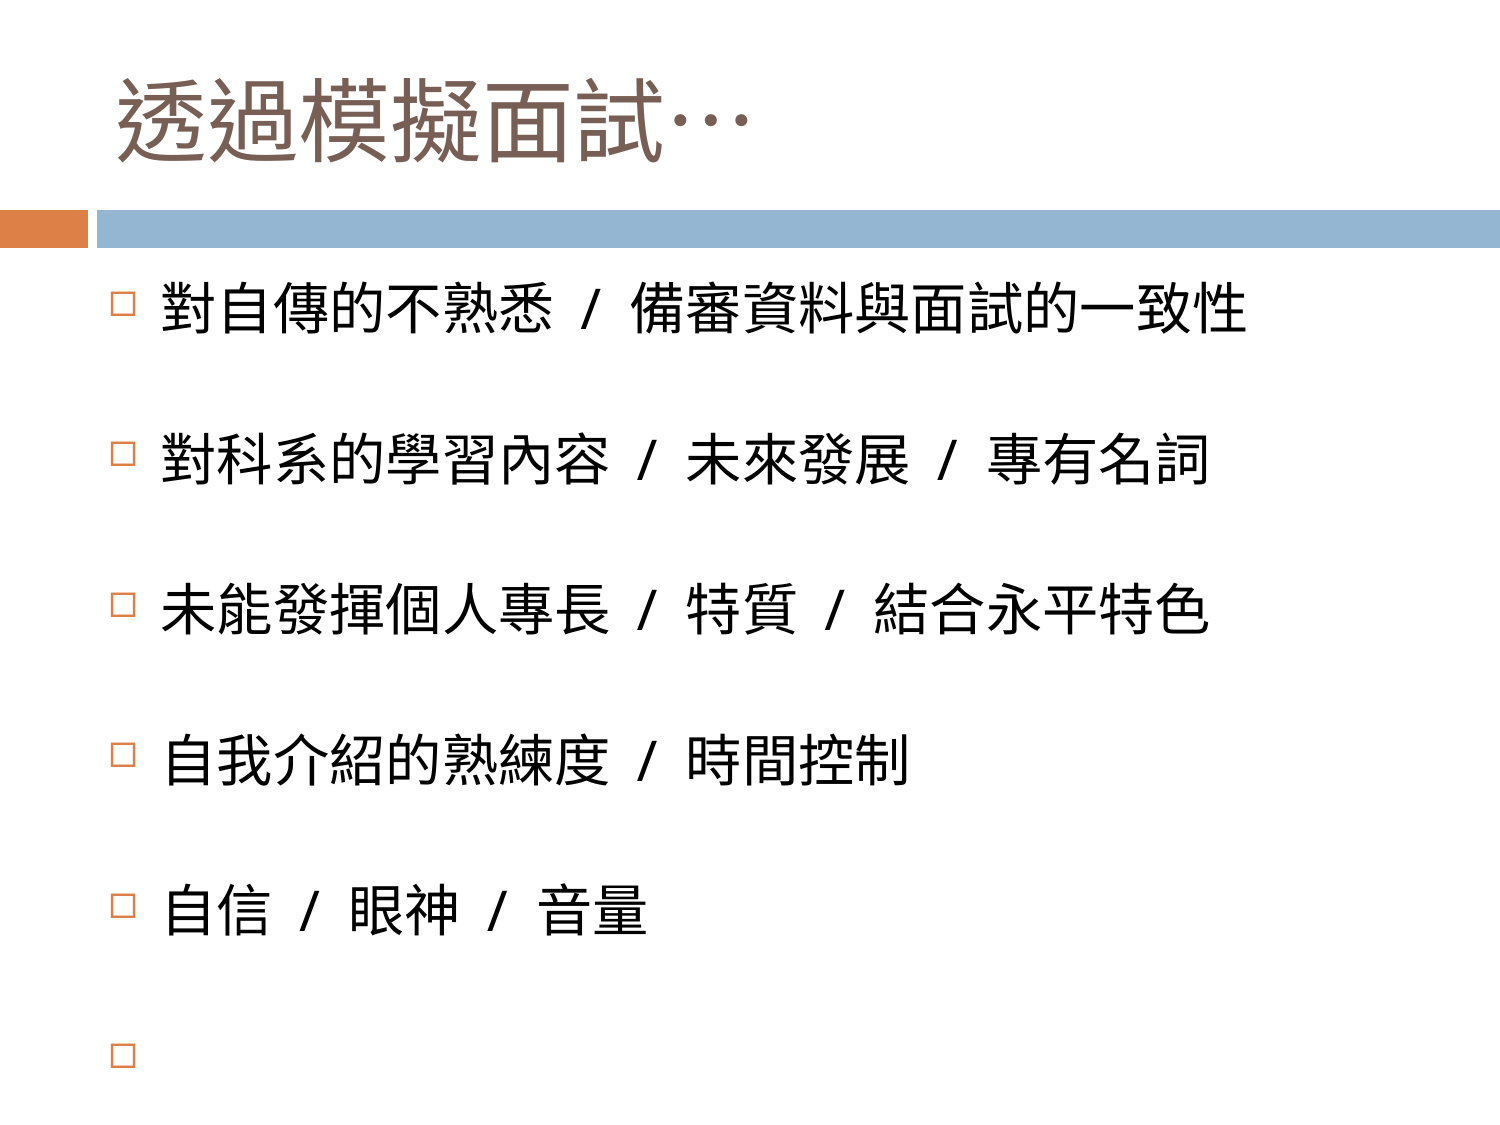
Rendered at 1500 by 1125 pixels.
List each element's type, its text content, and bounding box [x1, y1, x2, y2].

title 透過模擬面試… [100, 37, 1438, 201]
list 對自傳的不熟悉 / 備審資料與面試的一致性 對科系的學習內容 / 未來發展 / 專有名詞 未能發揮個人專長 / 特質 / 結合永平特色 自我介紹的熟練度 / 時間控制 自信 / 眼神 / 音量 [93, 273, 1431, 1011]
